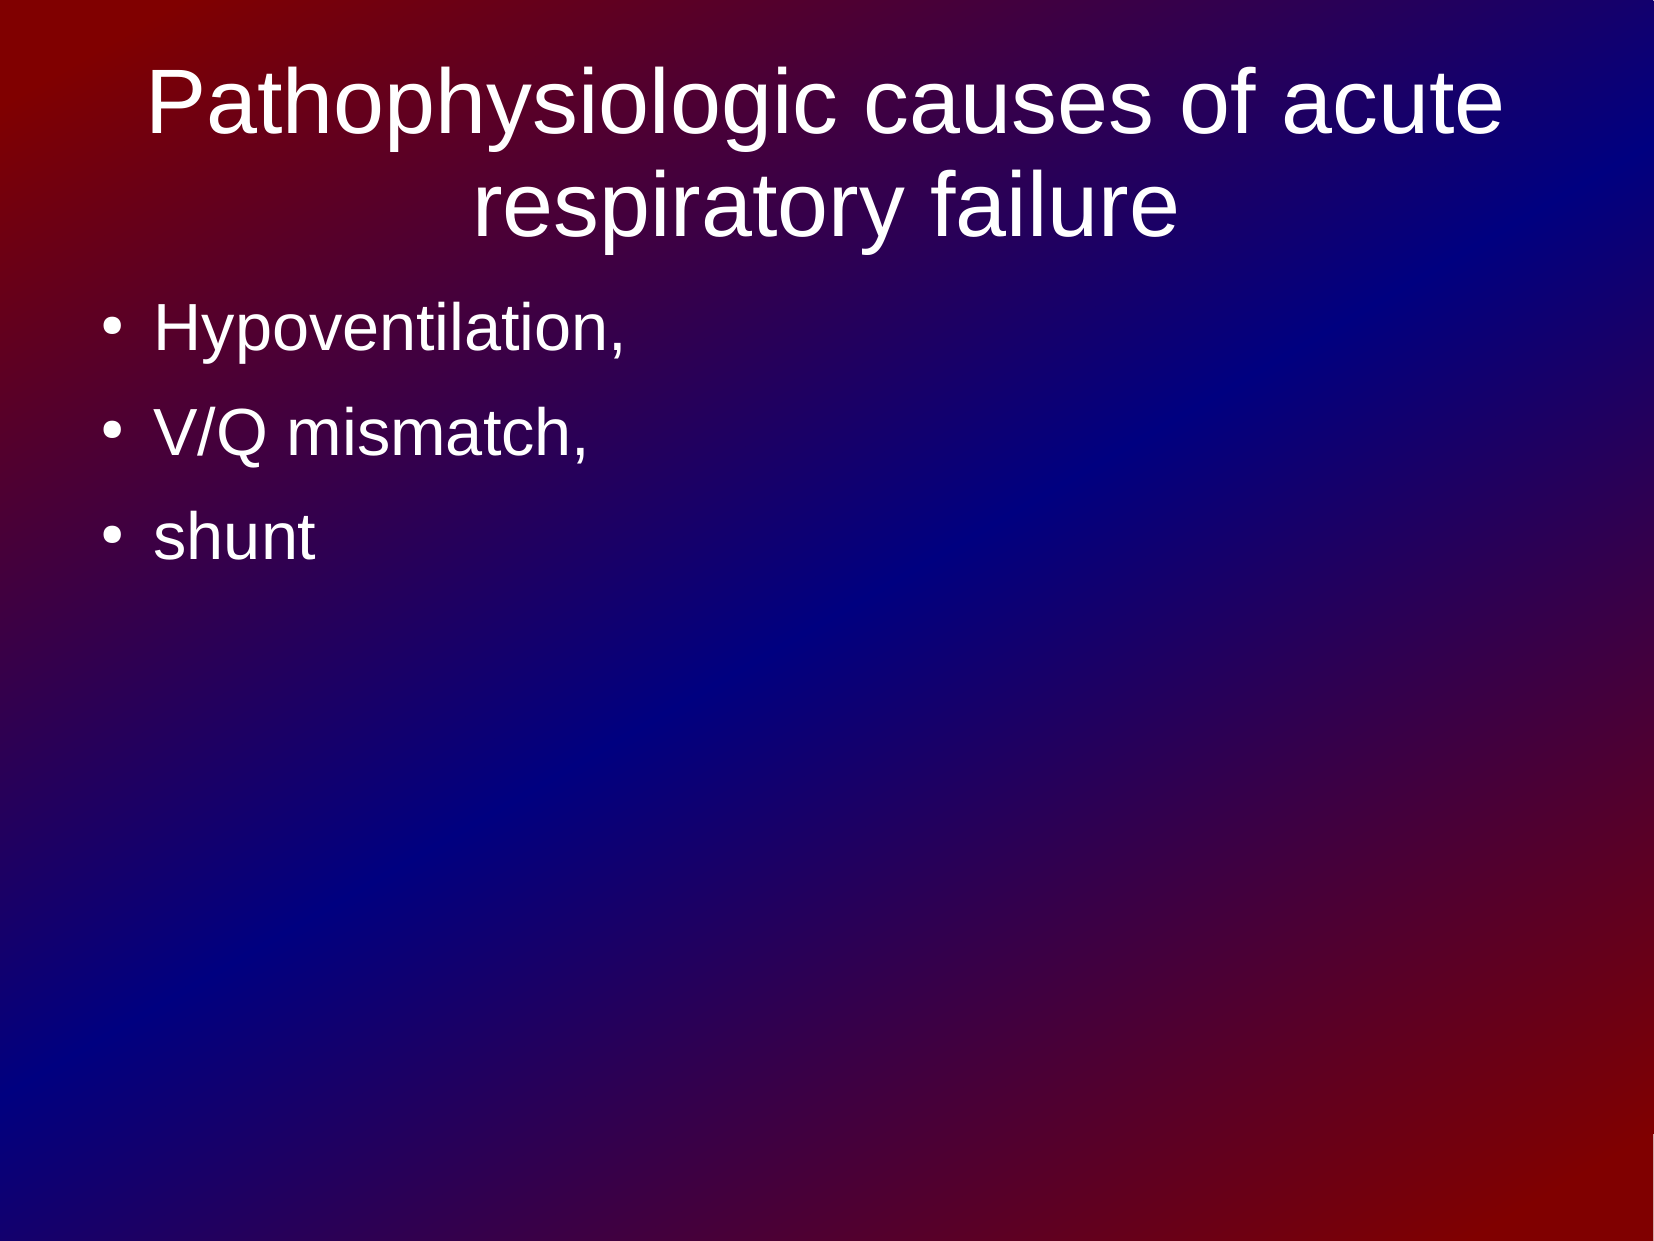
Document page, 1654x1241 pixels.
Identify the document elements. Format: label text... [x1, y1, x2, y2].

title Pathophysiologic causes of acute respiratory failure [82, 50, 1571, 256]
list Hypoventilation, V/Q mismatch, shunt [82, 290, 1571, 1094]
